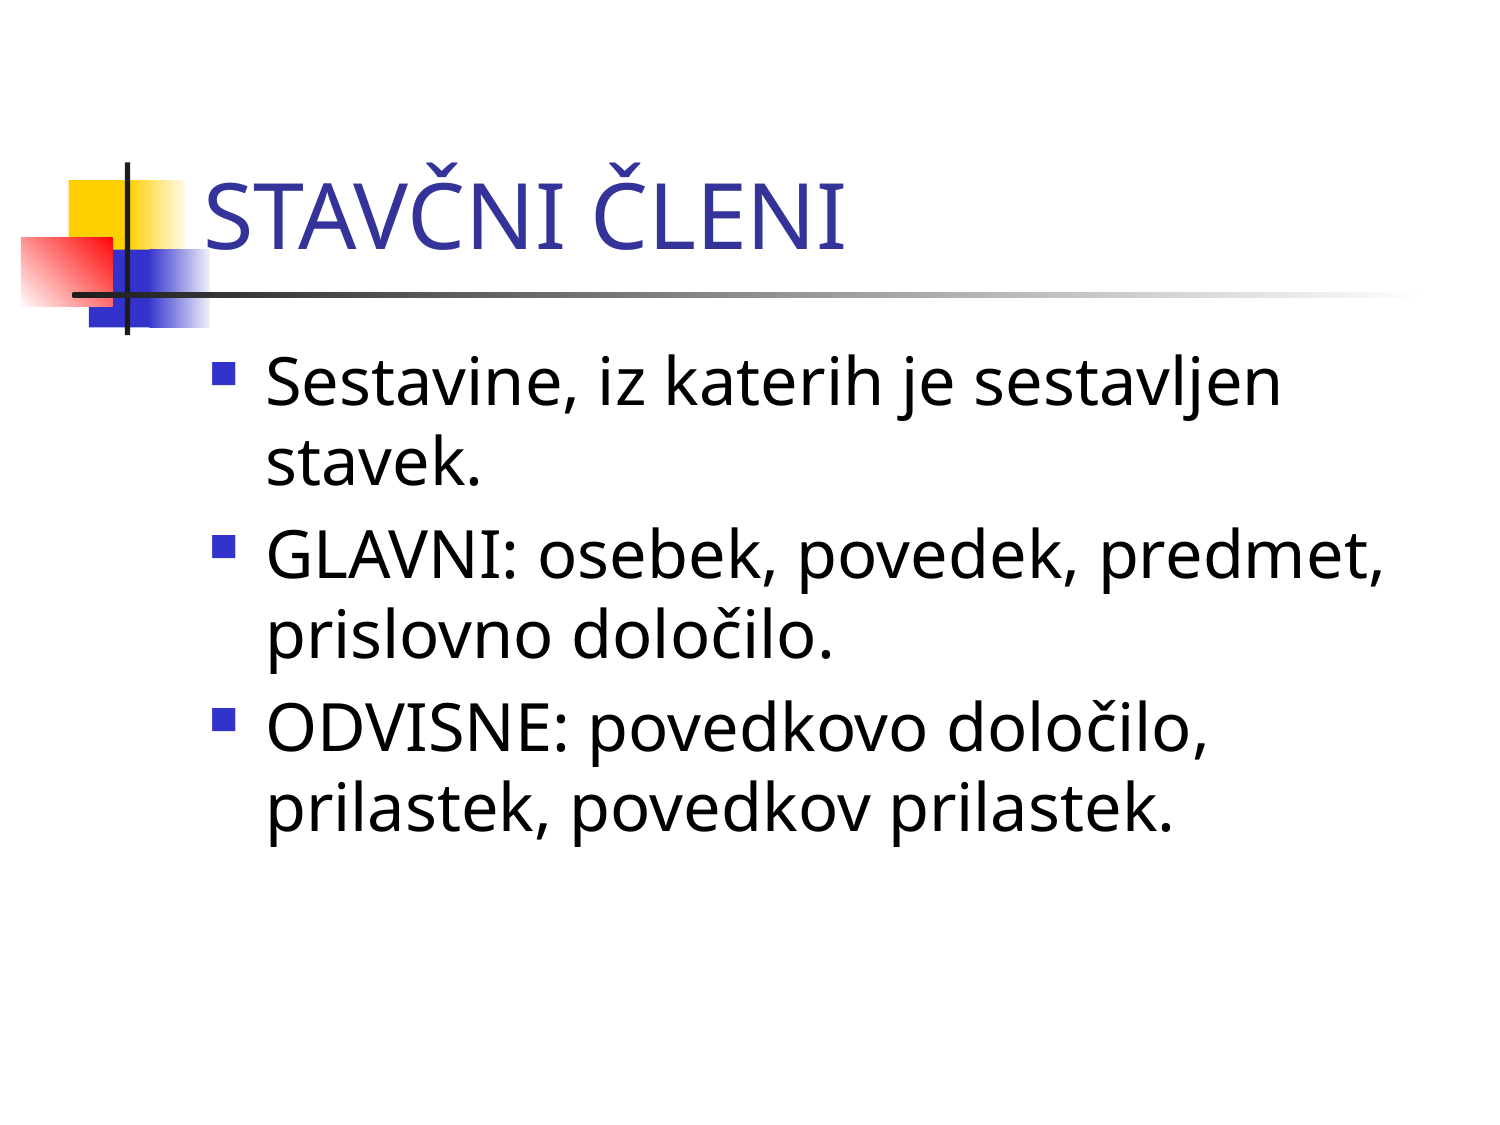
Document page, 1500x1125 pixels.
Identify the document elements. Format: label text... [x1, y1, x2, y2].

title STAVČNI ČLENI [188, 35, 1468, 275]
list Sestavine, iz katerih je sestavljen stavek. GLAVNI: osebek, povedek, predmet, prislovno določilo. ODVISNE: povedkovo določilo, prilastek, povedkov prilastek. [193, 331, 1469, 1006]
